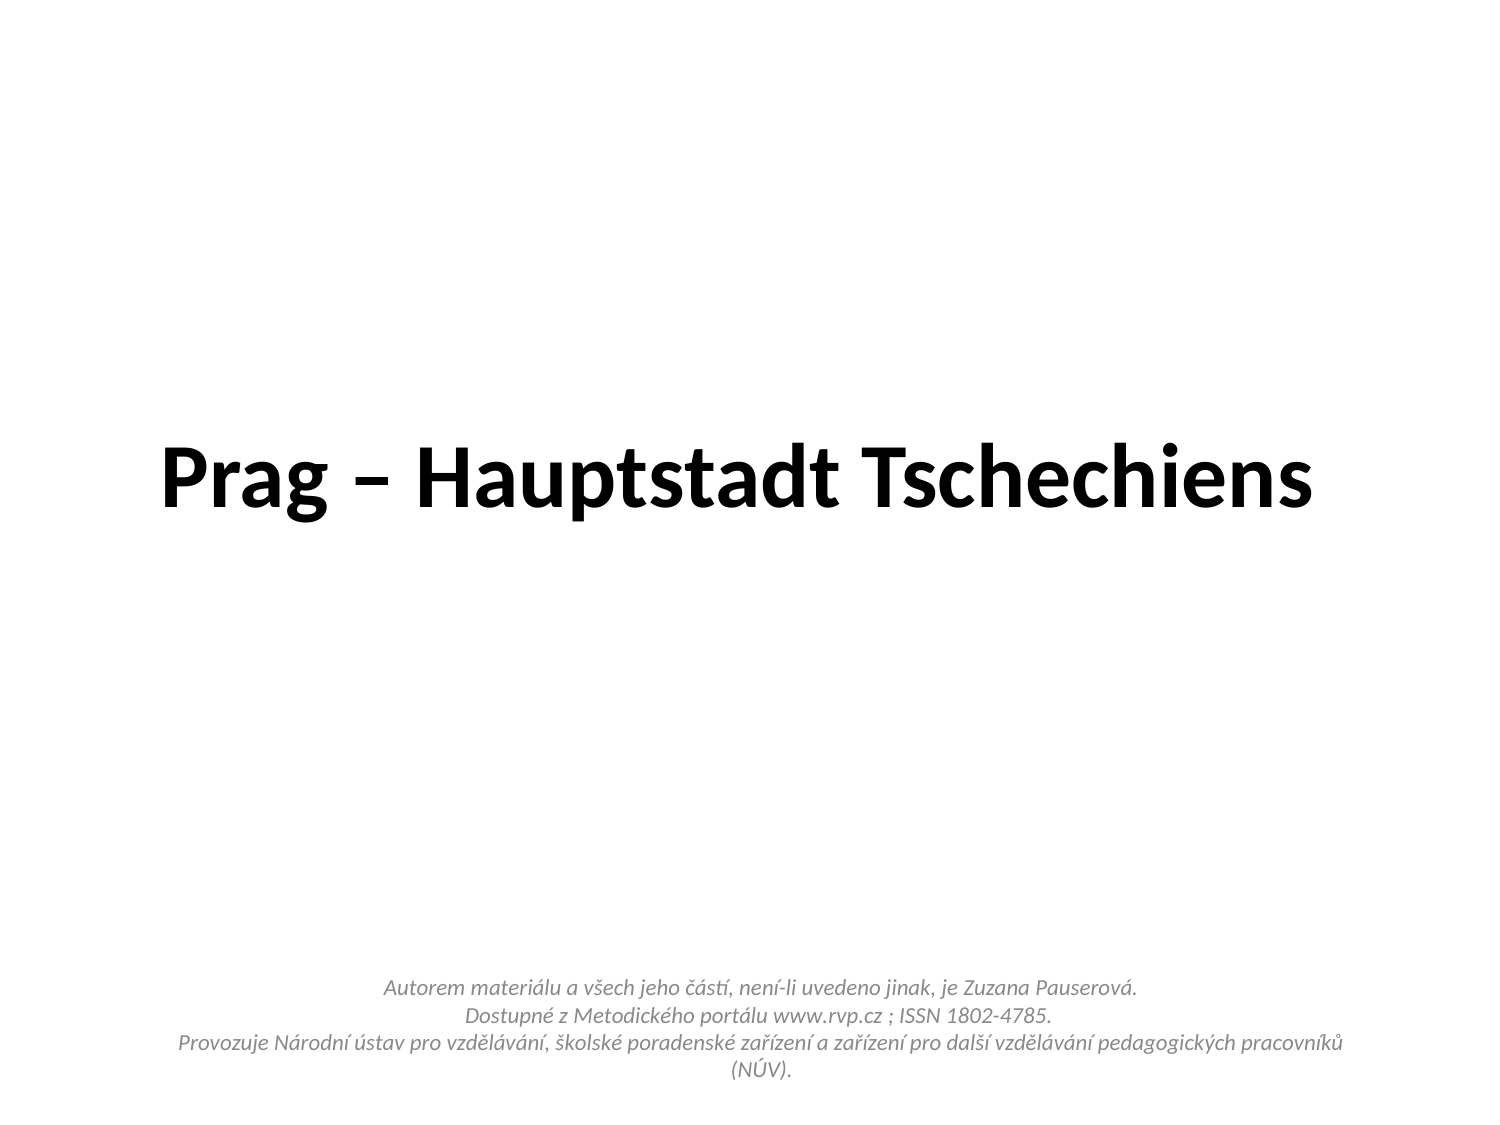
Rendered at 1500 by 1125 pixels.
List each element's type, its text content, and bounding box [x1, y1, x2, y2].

text_box Autorem materiálu a všech jeho částí, není-li uvedeno jinak, je Zuzana Pauserová. Dostupné z Metodického portálu www.rvp.cz ; ISSN 1802-4785. Provozuje Národní ústav pro vzdělávání, školské poradenské zařízení a zařízení pro další vzdělávání pedagogických pracovníků (NÚV). [147, 1011, 1377, 1072]
title Prag – Hauptstadt Tschechiens [100, 349, 1376, 592]
